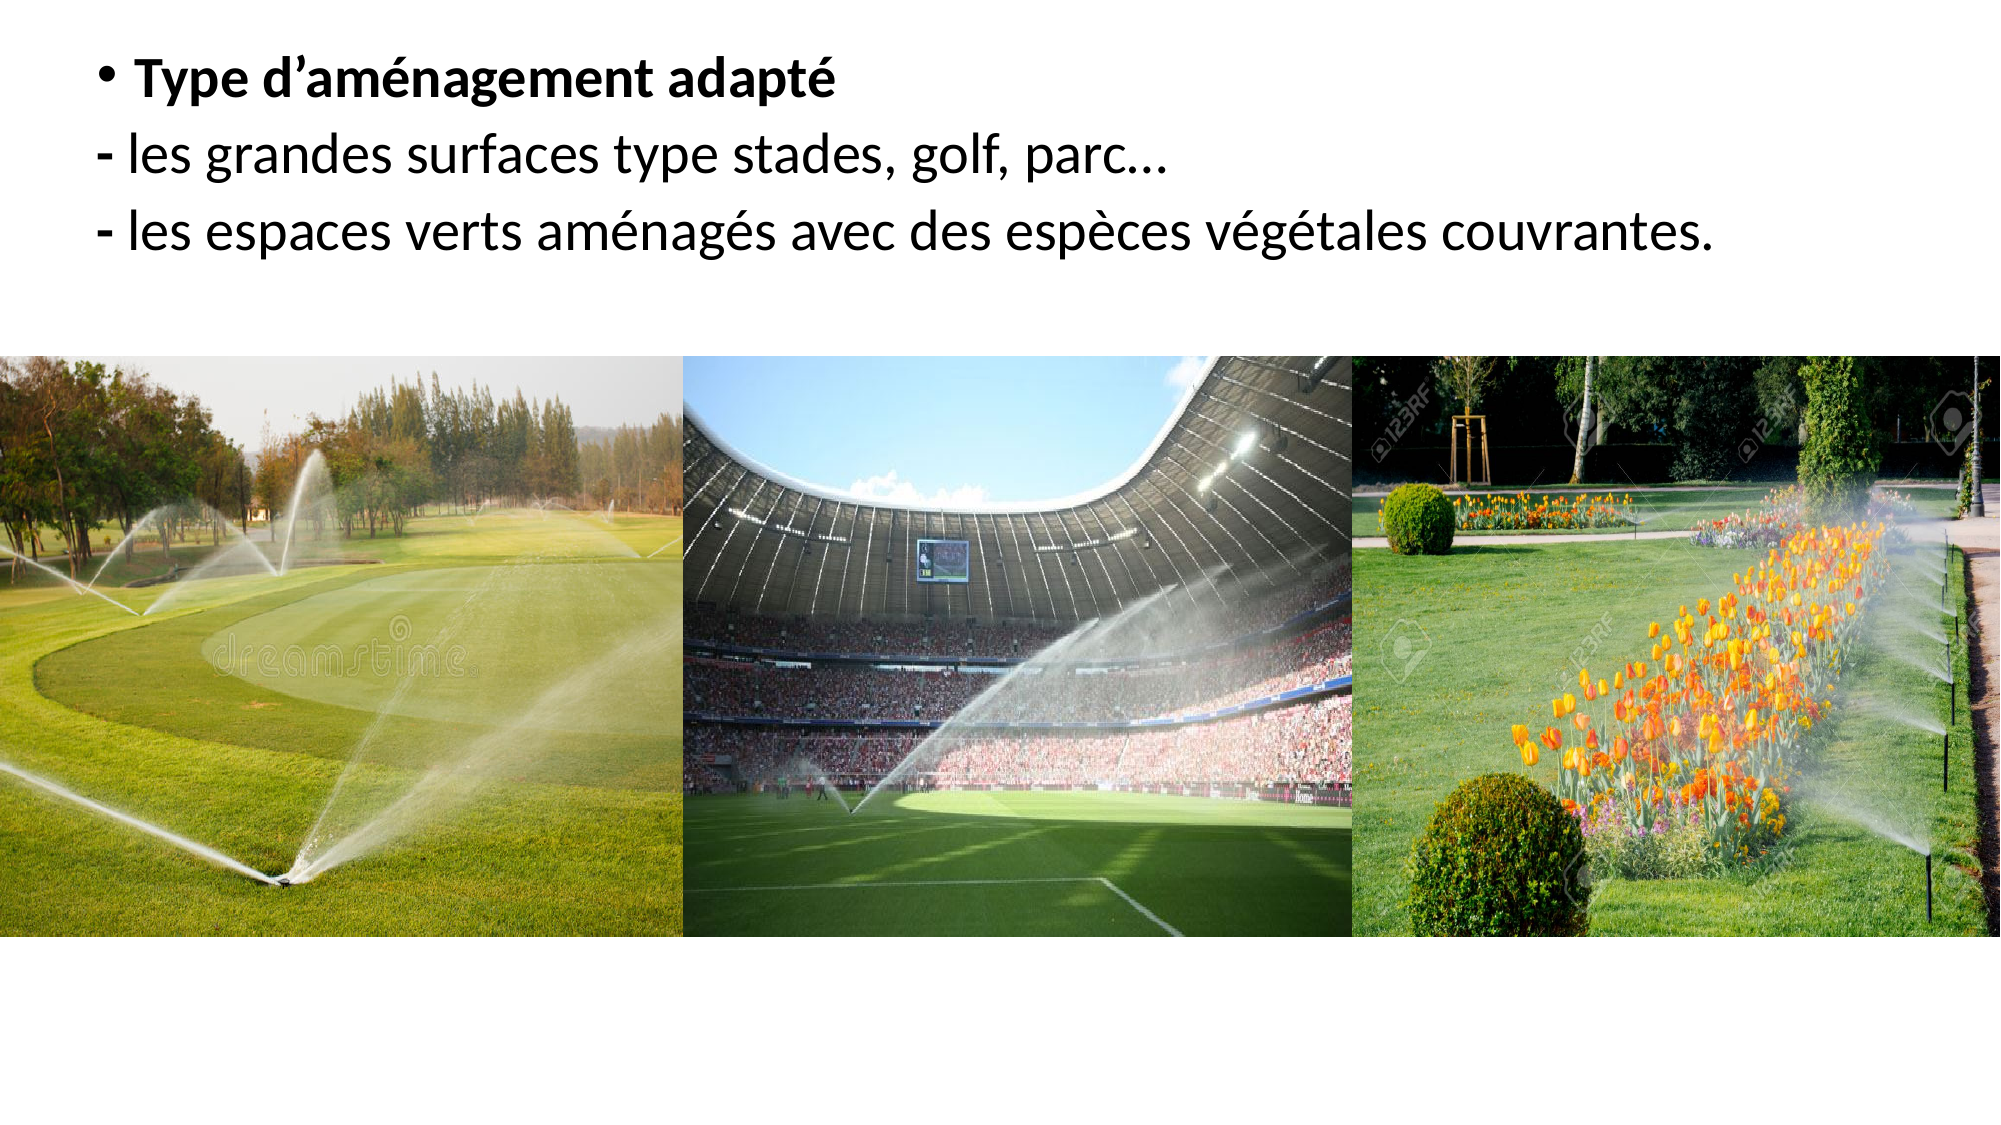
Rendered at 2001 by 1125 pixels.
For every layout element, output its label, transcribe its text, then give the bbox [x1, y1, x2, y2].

picture [0, 356, 2000, 937]
list Type d’aménagement adapté - les grandes surfaces type stades, golf, parc… - les espaces verts aménagés avec des espèces végétales couvrantes. [81, 44, 1799, 271]
